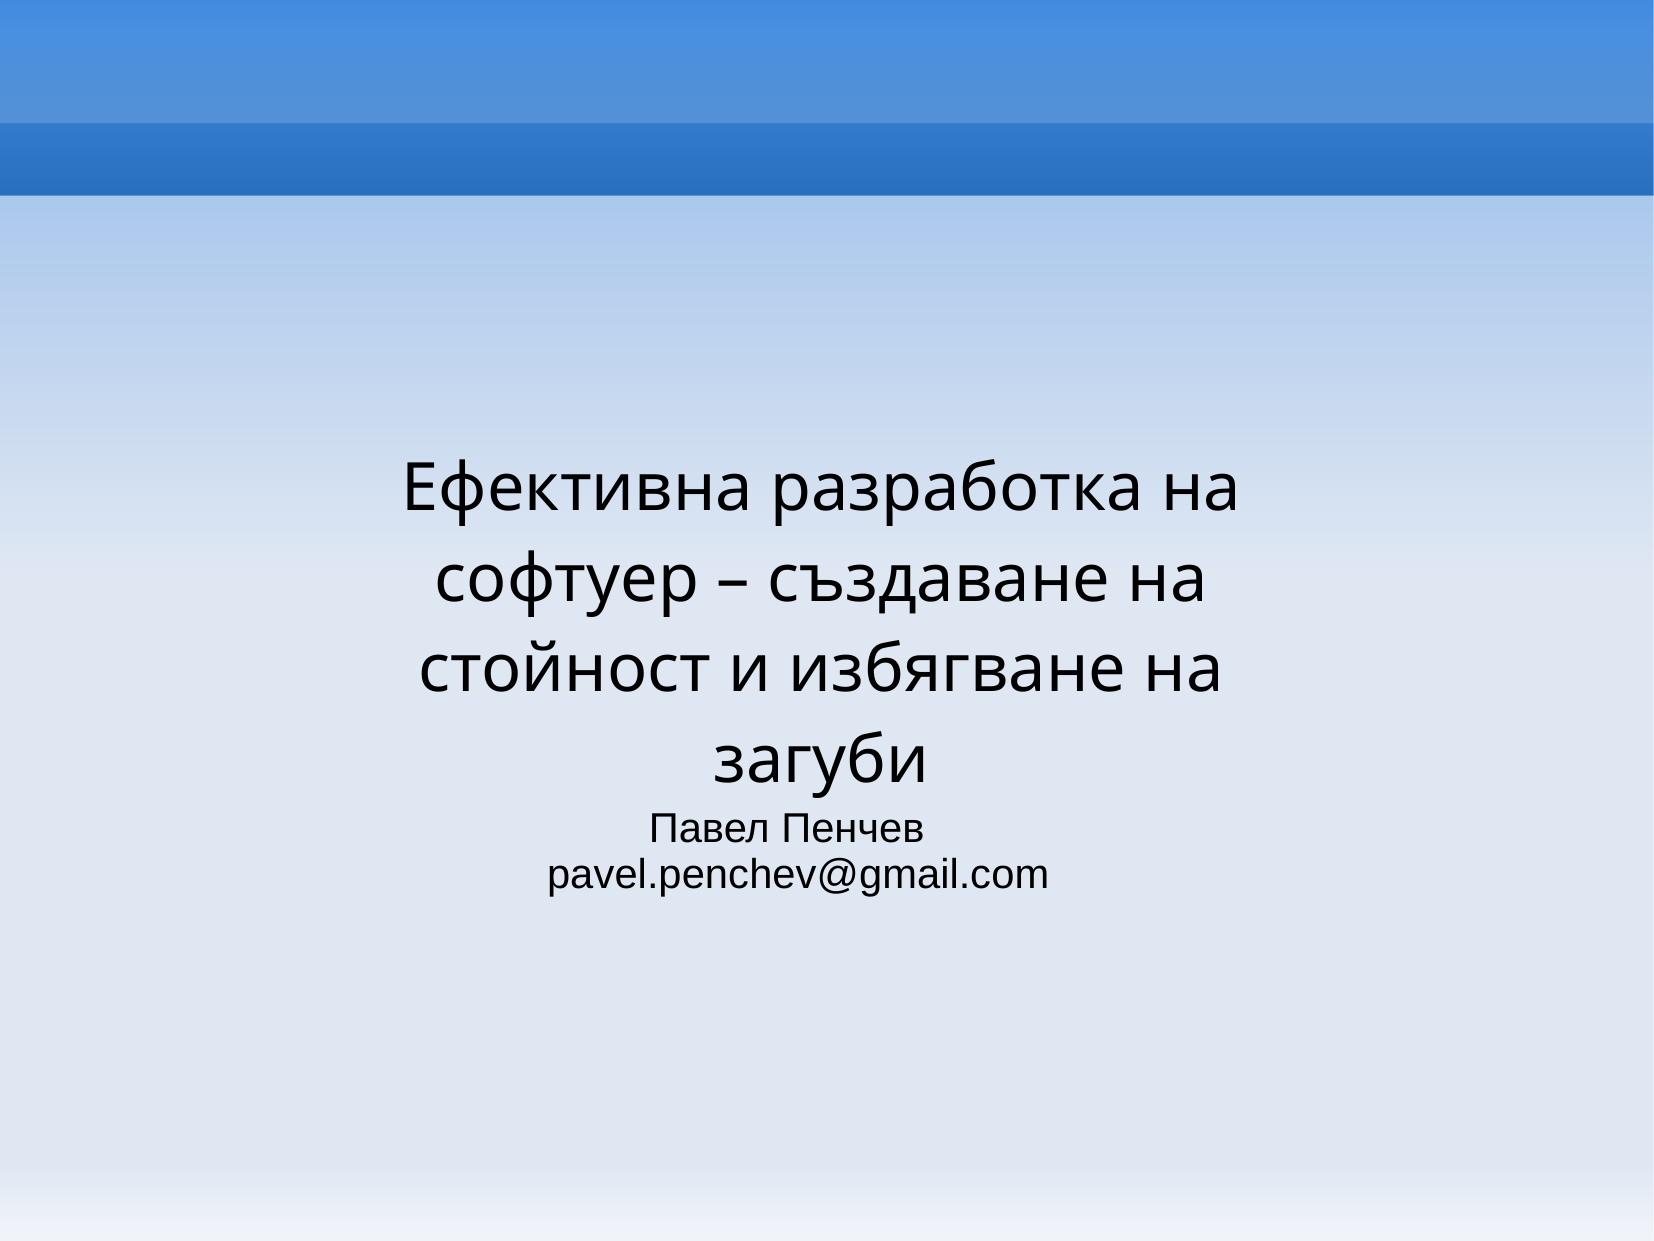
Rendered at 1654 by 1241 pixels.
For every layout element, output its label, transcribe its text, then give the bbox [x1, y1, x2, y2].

text_box Павел Пенчев pavel.penchev@gmail.com [509, 797, 1100, 906]
text_box Ефективна разработка на софтуер – създаване на стойност и избягване на загуби [386, 431, 1258, 771]
picture [0, 0, 1654, 1241]
